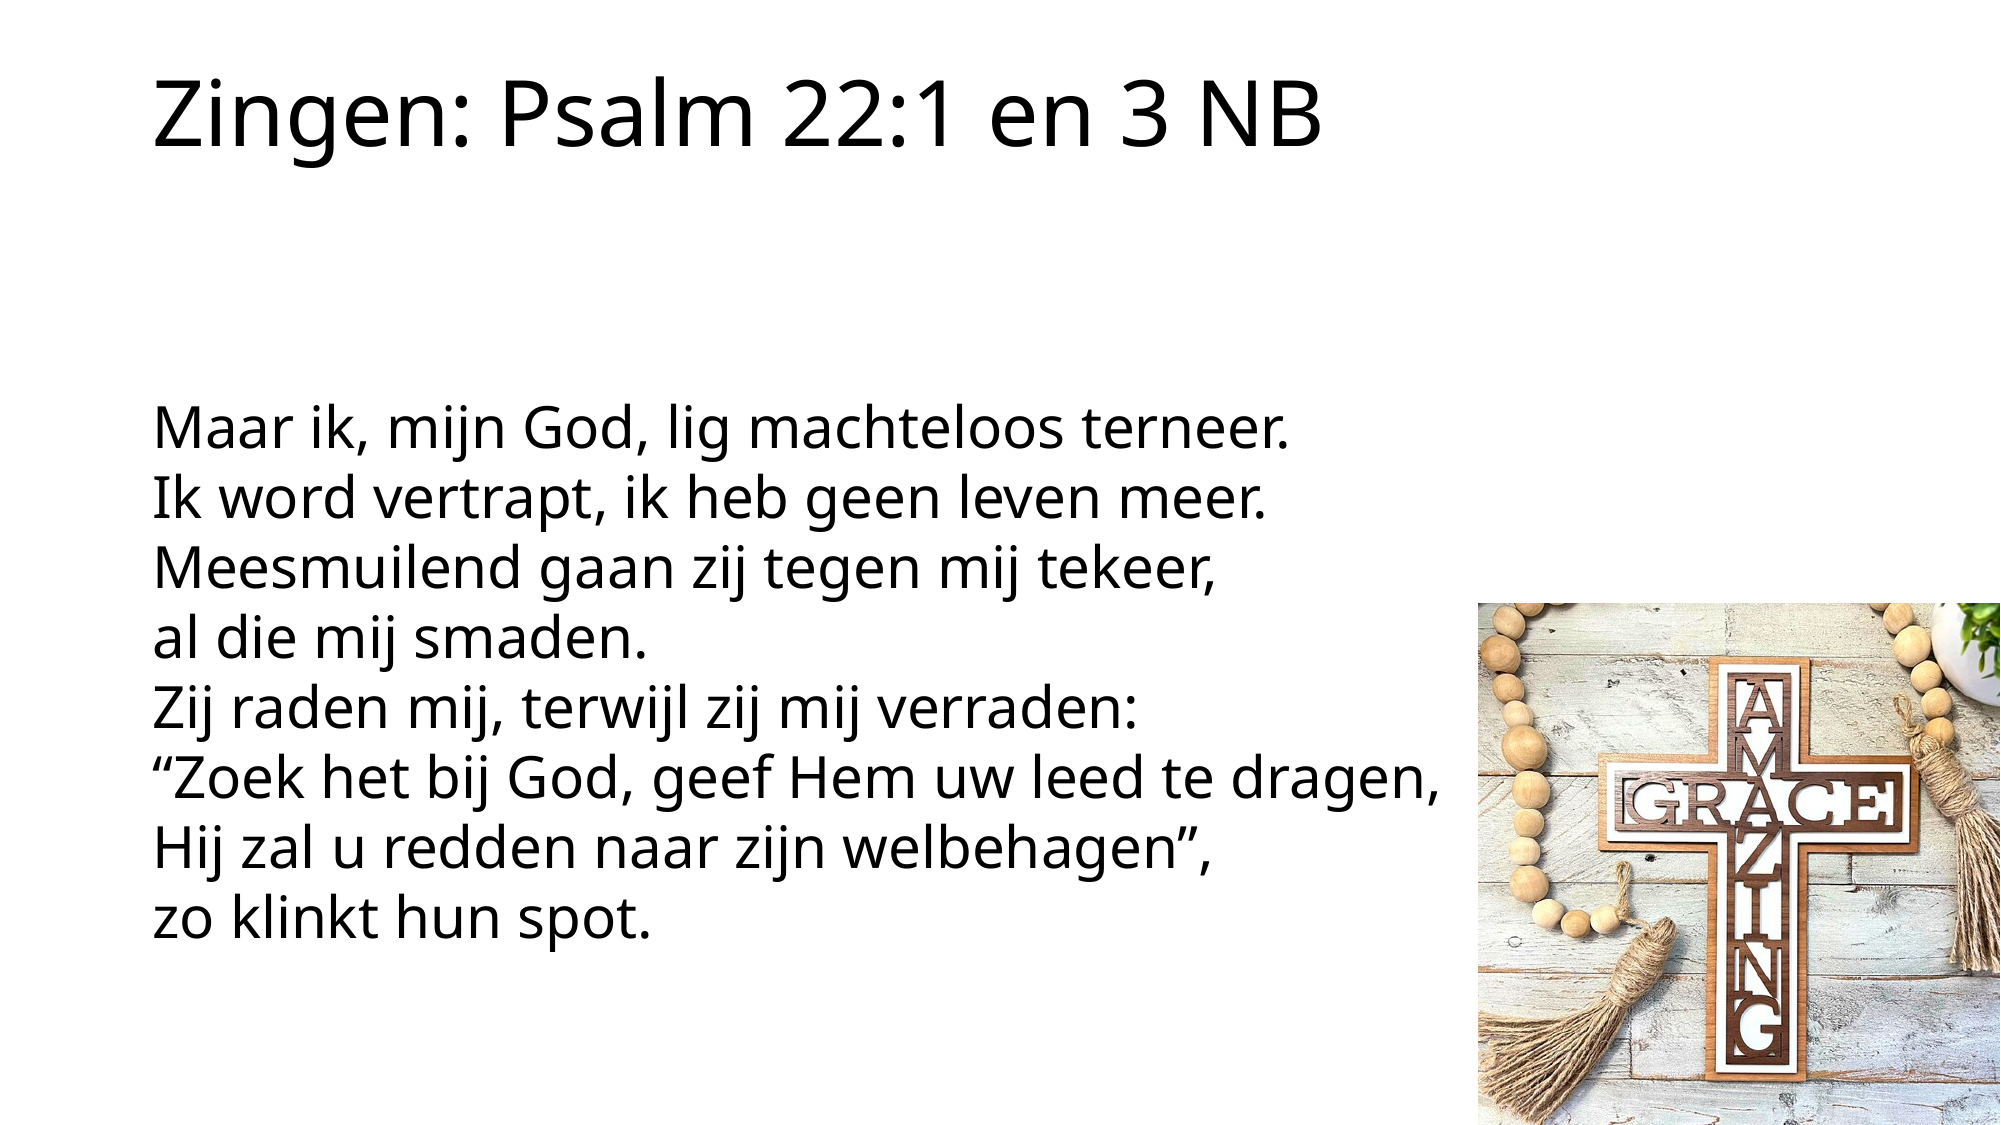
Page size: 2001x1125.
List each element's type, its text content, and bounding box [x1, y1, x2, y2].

picture [1478, 603, 2000, 1125]
text_box Maar ik, mijn God, lig machteloos terneer. Ik word vertrapt, ik heb geen leven meer. Meesmuilend gaan zij tegen mij tekeer, al die mij smaden. Zij raden mij, terwijl zij mij verraden: “Zoek het bij God, geef Hem uw leed te dragen, Hij zal u redden naar zijn welbehagen”, zo klinkt hun spot. [137, 382, 1514, 958]
title Zingen: Psalm 22:1 en 3 NB [137, 59, 1863, 278]
